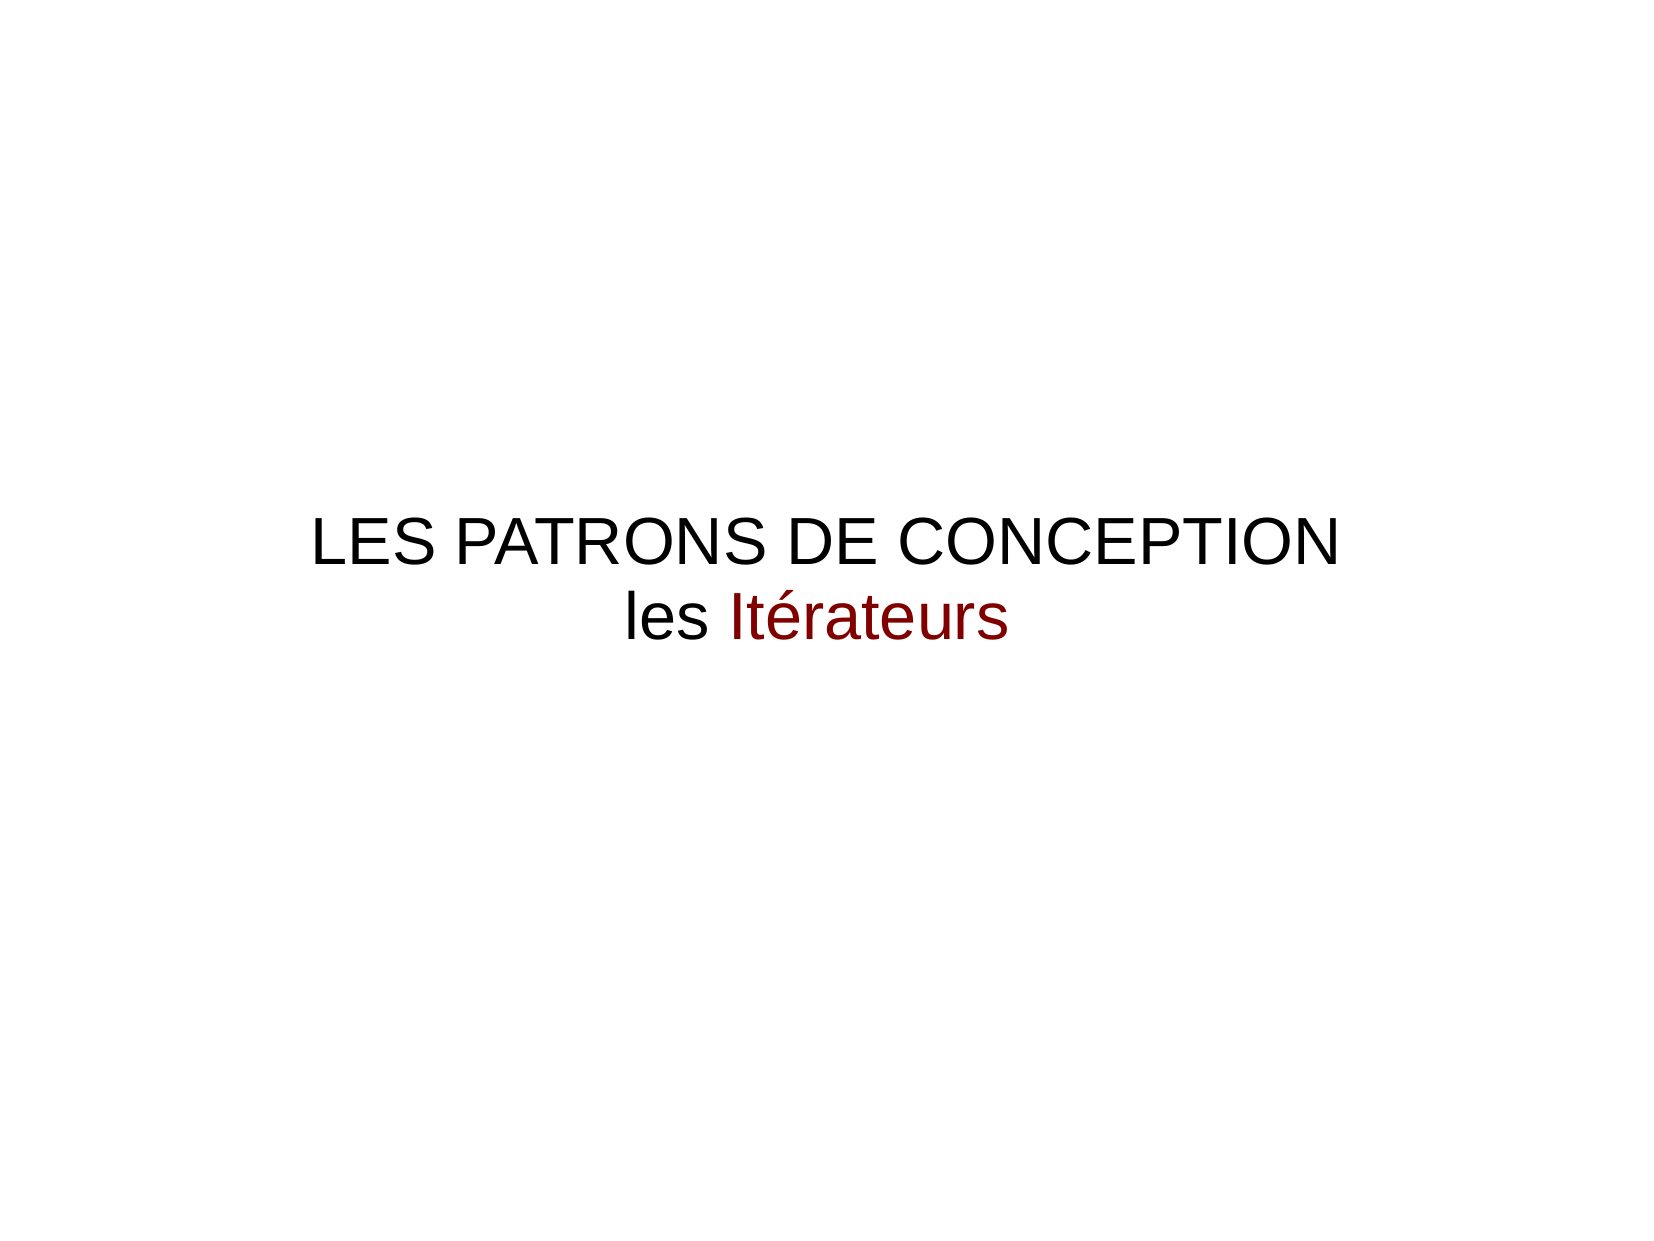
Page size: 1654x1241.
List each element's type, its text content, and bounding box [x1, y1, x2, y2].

subtitle LES PATRONS DE CONCEPTION les Itérateurs [82, 49, 1571, 1109]
